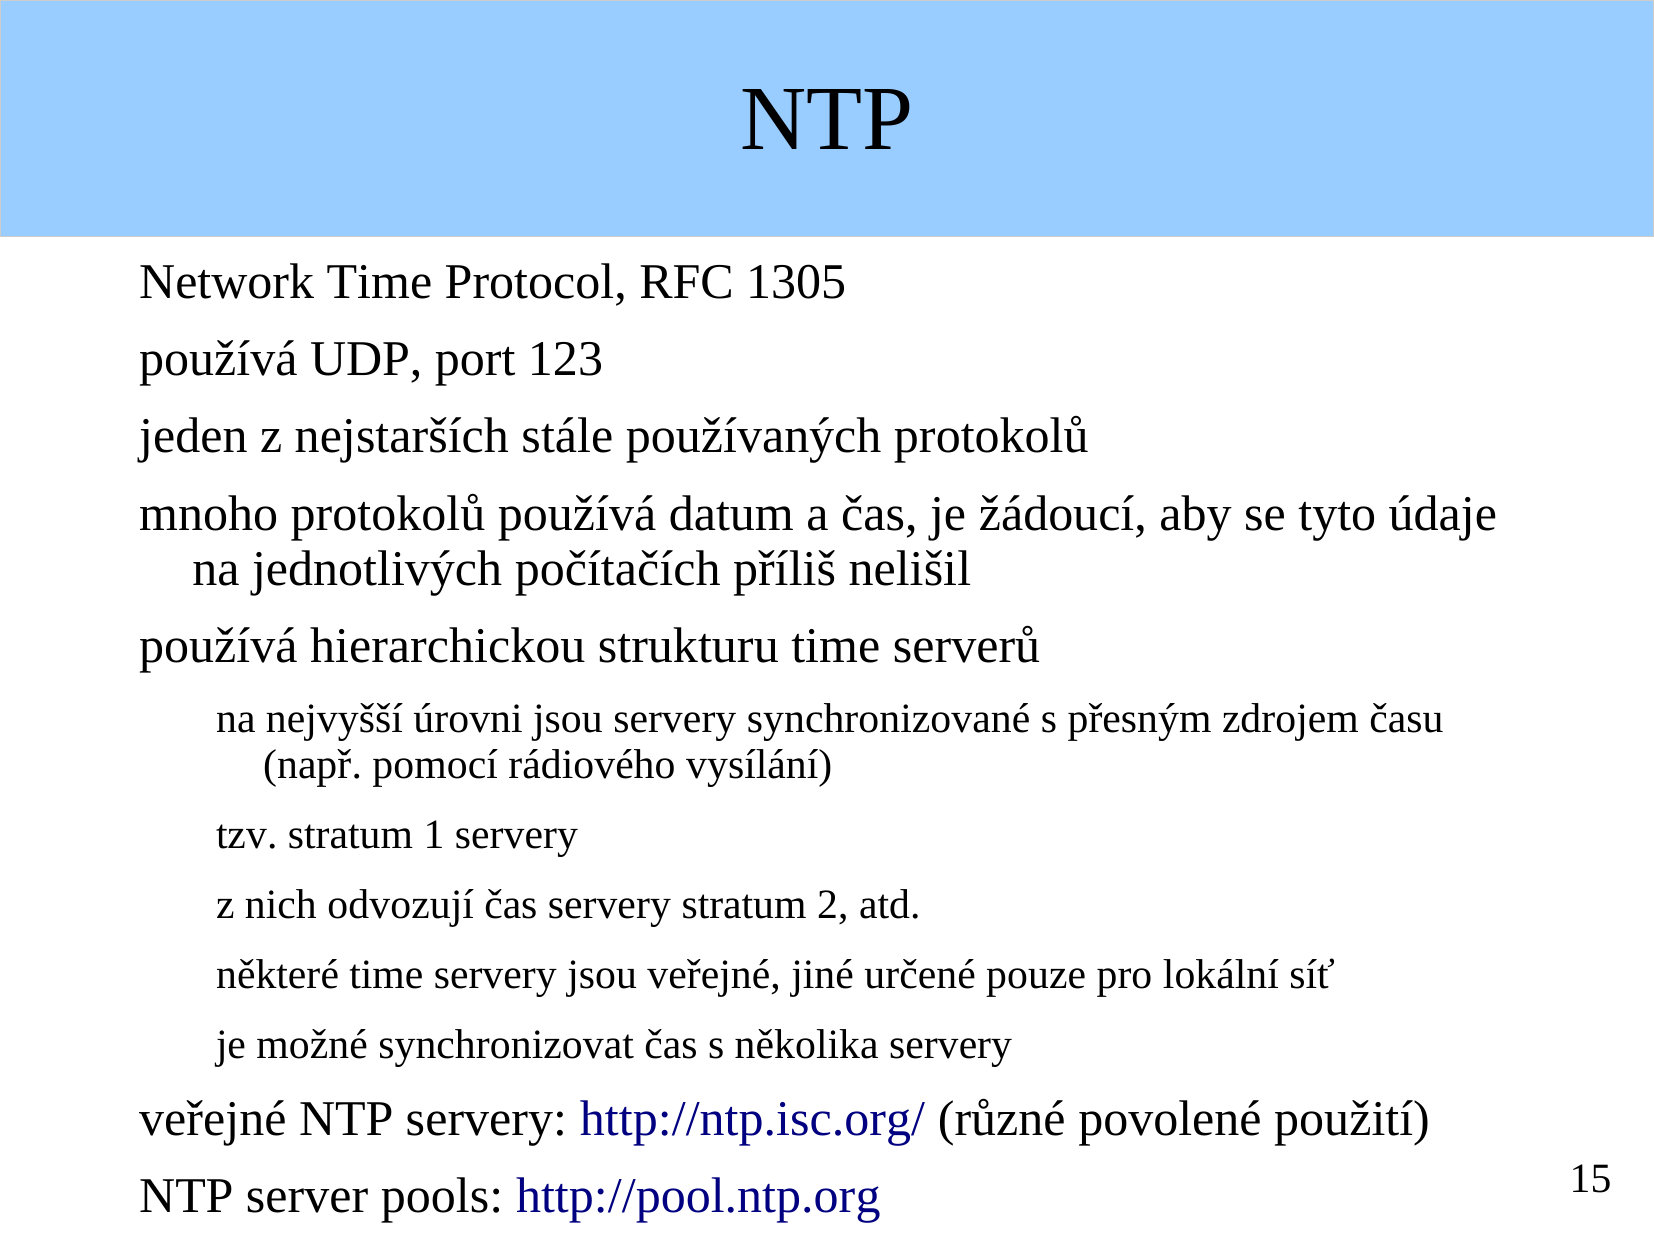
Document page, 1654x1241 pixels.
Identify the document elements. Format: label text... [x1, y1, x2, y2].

title NTP [0, 0, 1654, 237]
list Network Time Protocol, RFC 1305 používá UDP, port 123 jeden z nejstarších stále používaných protokolů mnoho protokolů používá datum a čas, je žádoucí, aby se tyto údaje na jednotlivých počítačích příliš nelišil používá hierarchickou strukturu time serverů na nejvyšší úrovni jsou servery synchronizované s přesným zdrojem času (např. pomocí rádiového vysílání) tzv. stratum 1 servery z nich odvozují čas servery stratum 2, atd. některé time servery jsou veřejné, jiné určené pouze pro lokální síť je možné synchronizovat čas s několika servery veřejné NTP servery: http://ntp.isc.org/ (různé povolené použití) NTP server pools: http://pool.ntp.org [121, 253, 1534, 1224]
